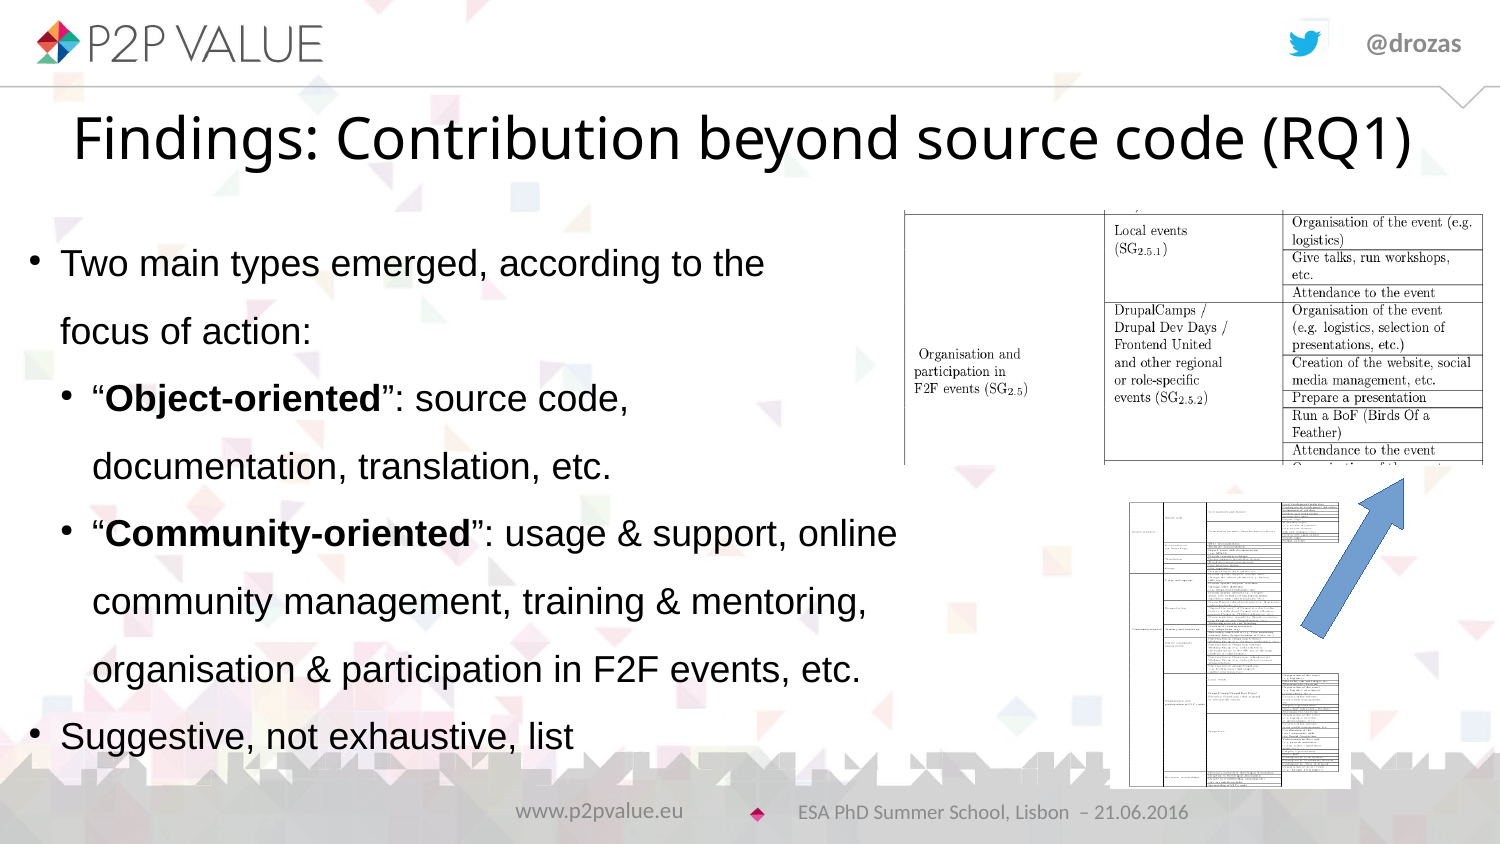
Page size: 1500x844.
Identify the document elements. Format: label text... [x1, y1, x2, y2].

subtitle Two main types emerged, according to the focus of action: “Object-oriented”: source code, documentation, translation, etc. “Community-oriented”: usage & support, online community management, training & mentoring, organisation & participation in F2F events, etc. Suggestive, not exhaustive, list [15, 210, 1066, 766]
text_box @drozas [1305, 11, 1481, 72]
picture [0, 0, 1500, 844]
text_box [1300, 478, 1404, 639]
text_box www.p2pvalue.eu [509, 789, 728, 829]
title Findings: Contribution beyond source code (RQ1) [0, 92, 1486, 181]
text_box ESA PhD Summer School, Lisbon – 21.06.2016 [784, 788, 1477, 834]
